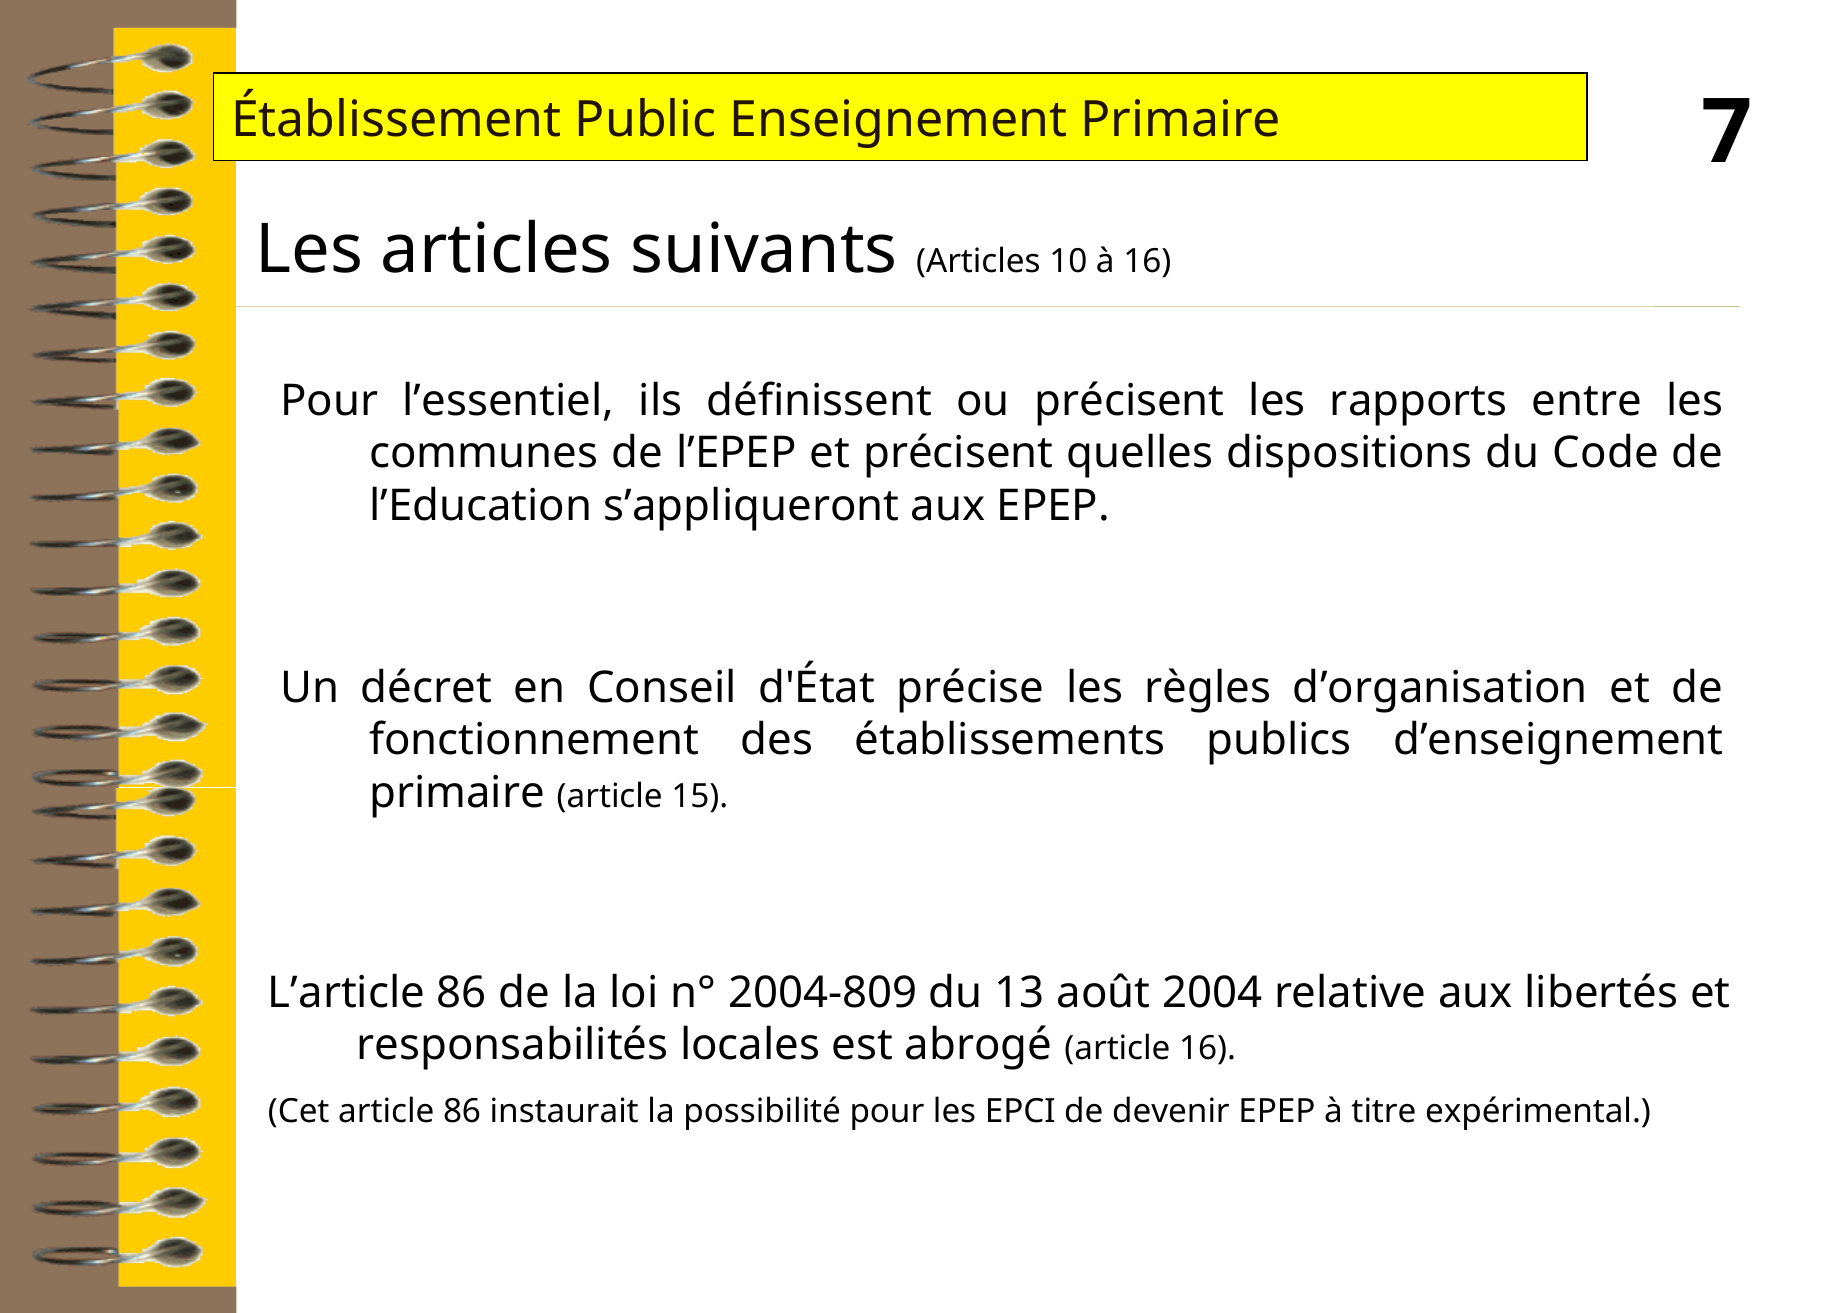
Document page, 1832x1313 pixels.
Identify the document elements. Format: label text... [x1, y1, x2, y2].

text_box L’article 86 de la loi n° 2004-809 du 13 août 2004 relative aux libertés et responsabilités locales est abrogé (article 16). (Cet article 86 instaurait la possibilité pour les EPCI de devenir EPEP à titre expérimental.)‏ [249, 954, 1751, 1139]
text_box Un décret en Conseil d'État précise les règles d’organisation et de fonctionnement des établissements publics d’enseignement primaire (article 15). [262, 649, 1743, 825]
text_box Pour l’essentiel, ils définissent ou précisent les rapports entre les communes de l’EPEP et précisent quelles dispositions du Code de l’Education s’appliqueront aux EPEP. [262, 362, 1743, 538]
title Établissement Public Enseignement Primaire [213, 72, 1587, 161]
picture [0, 0, 237, 1313]
list Les articles suivants (Articles 10 à 16)‏ [237, 189, 1763, 307]
